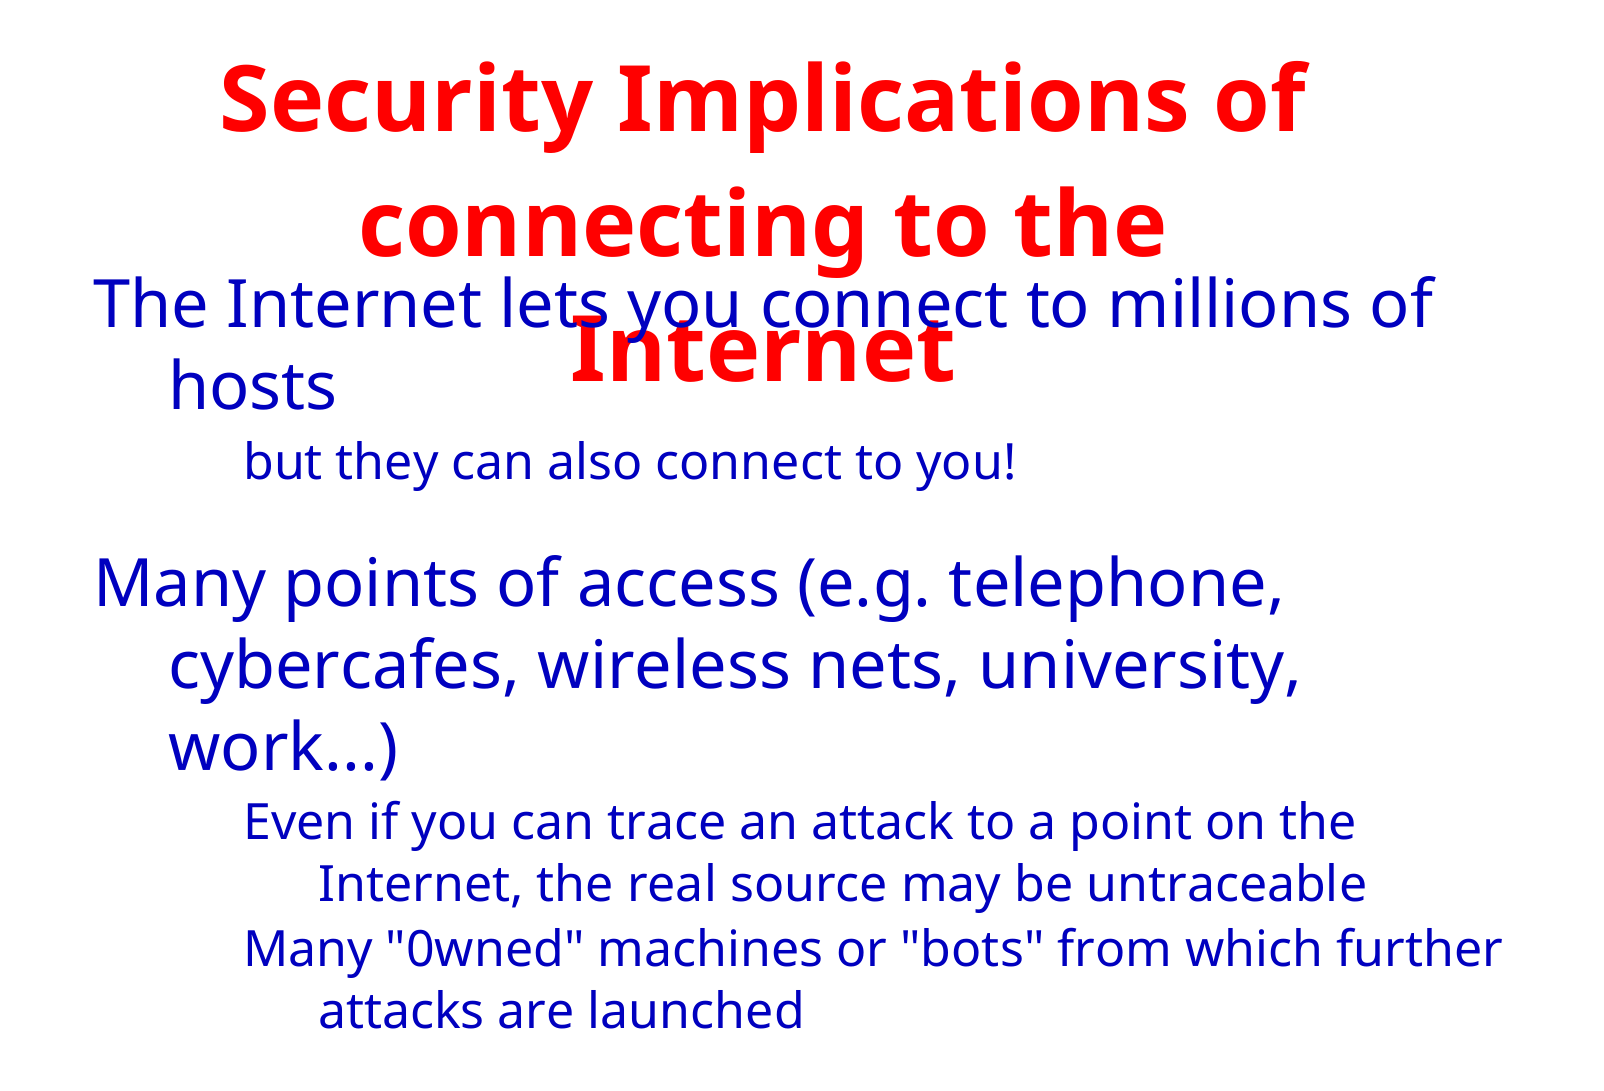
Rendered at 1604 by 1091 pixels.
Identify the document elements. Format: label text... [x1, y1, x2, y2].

list The Internet lets you connect to millions of hosts but they can also connect to you! Many points of access (e.g. telephone, cybercafes, wireless nets, university, work...) Even if you can trace an attack to a point on the Internet, the real source may be untraceable Many "0wned" machines or "bots" from which further attacks are launched Your host runs many Internet services Many potential points of vulnerability Many servers run as "root"! (buffer overflows) [93, 262, 1538, 1091]
title Security Implications of connecting to the Internet [194, 33, 1333, 254]
